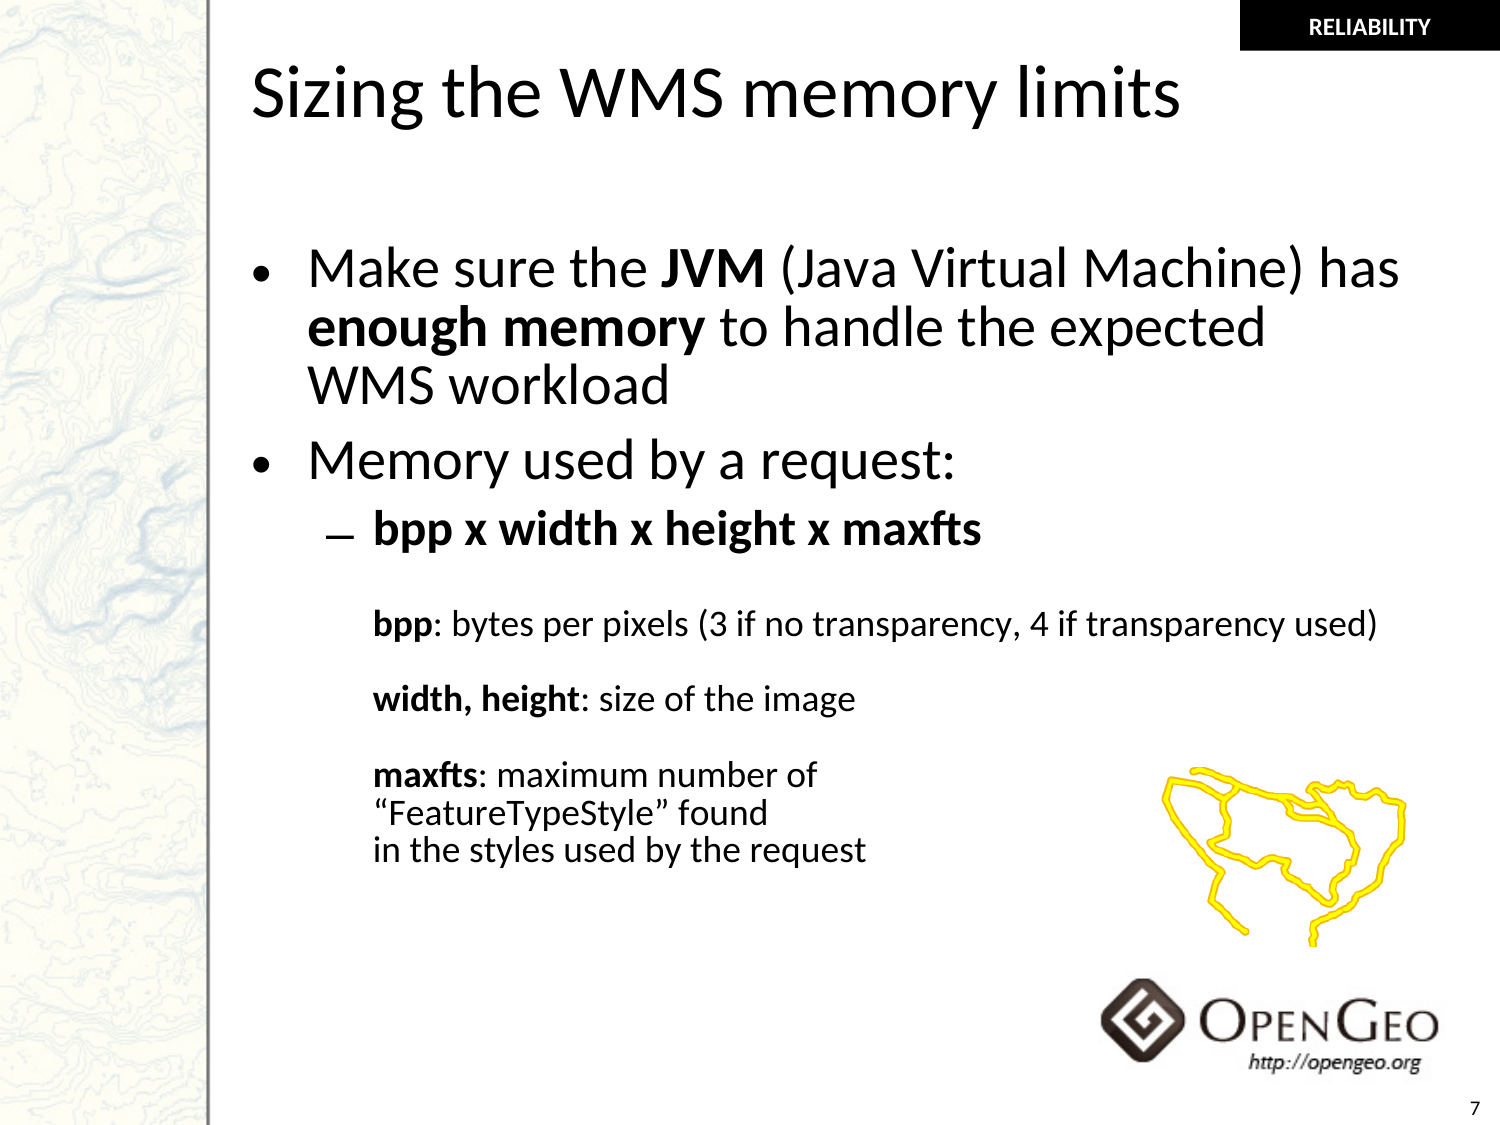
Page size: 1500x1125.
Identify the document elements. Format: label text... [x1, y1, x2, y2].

title Sizing the WMS memory limits [236, 13, 1426, 185]
text_box RELIABILITY [1240, 0, 1500, 51]
picture [0, 0, 1500, 1125]
list Make sure the JVM (Java Virtual Machine) has enough memory to handle the expected WMS workload Memory used by a request: bpp x width x height x maxfts bpp: bytes per pixels (3 if no transparency, 4 if transparency used) width, height: size of the image maxfts: maximum number of “FeatureTypeStyle” found in the styles used by the request [236, 236, 1418, 1063]
